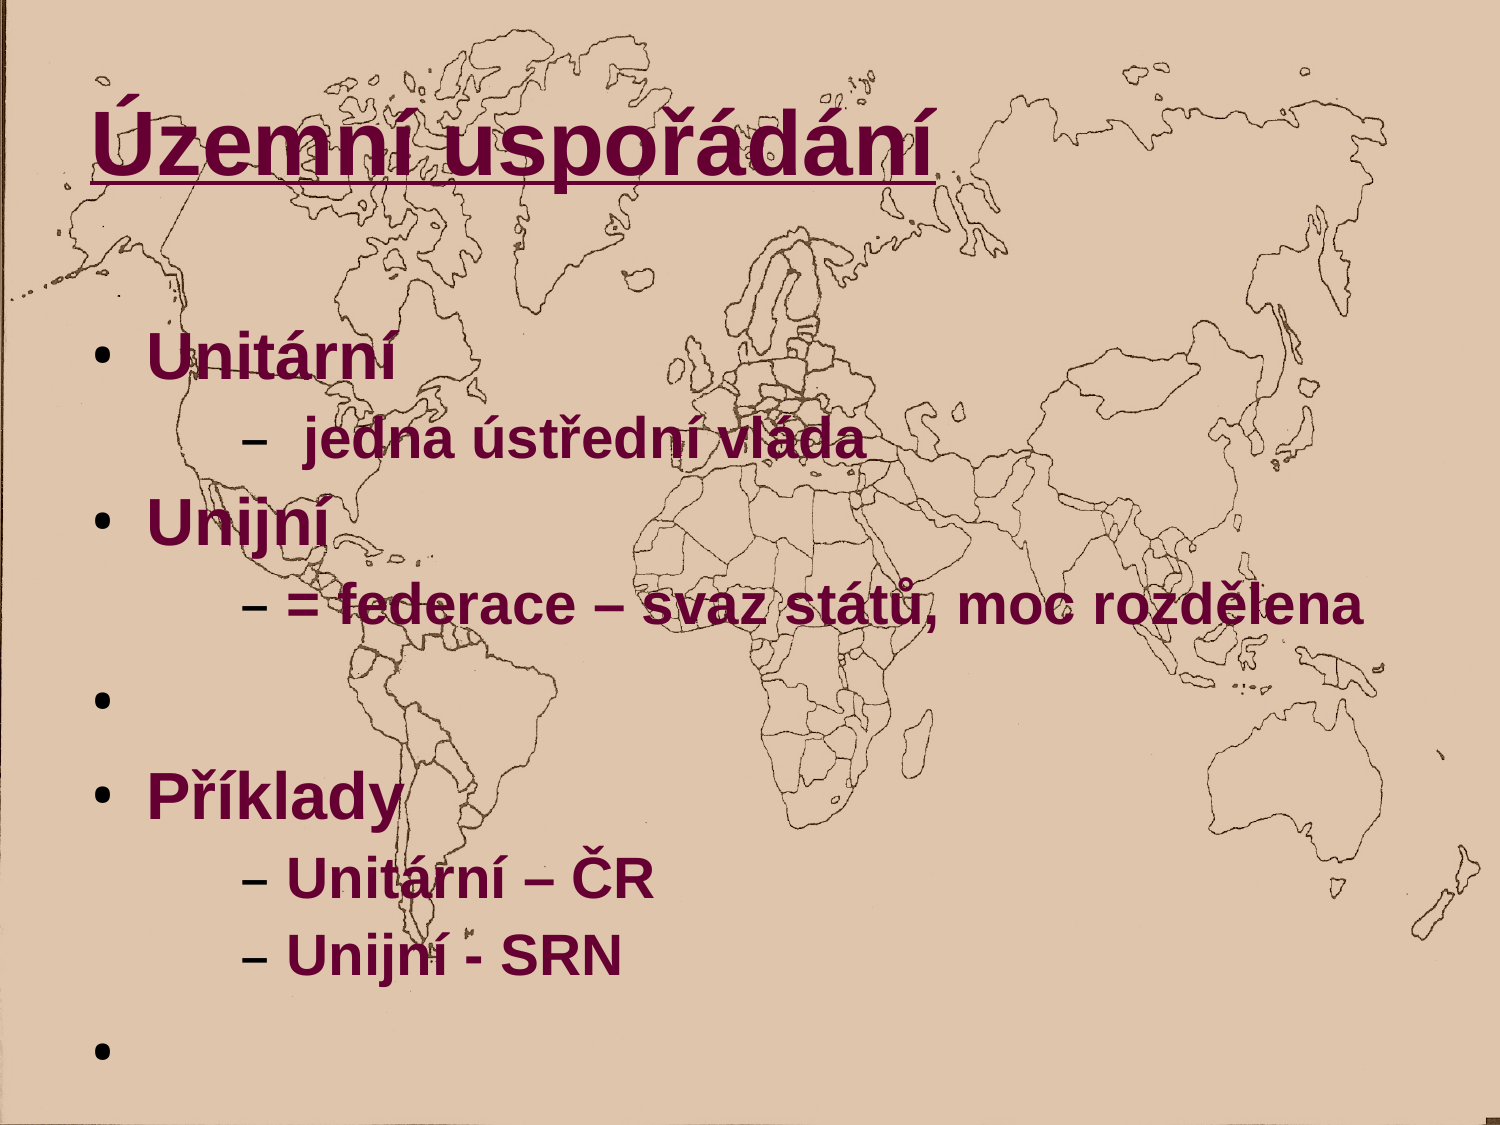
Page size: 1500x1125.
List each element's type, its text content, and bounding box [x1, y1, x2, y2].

title Územní uspořádání [75, 45, 1426, 233]
list Unitární jedna ústřední vláda Unijní = federace – svaz států, moc rozdělena Příklady Unitární – ČR Unijní - SRN [75, 314, 1426, 1006]
